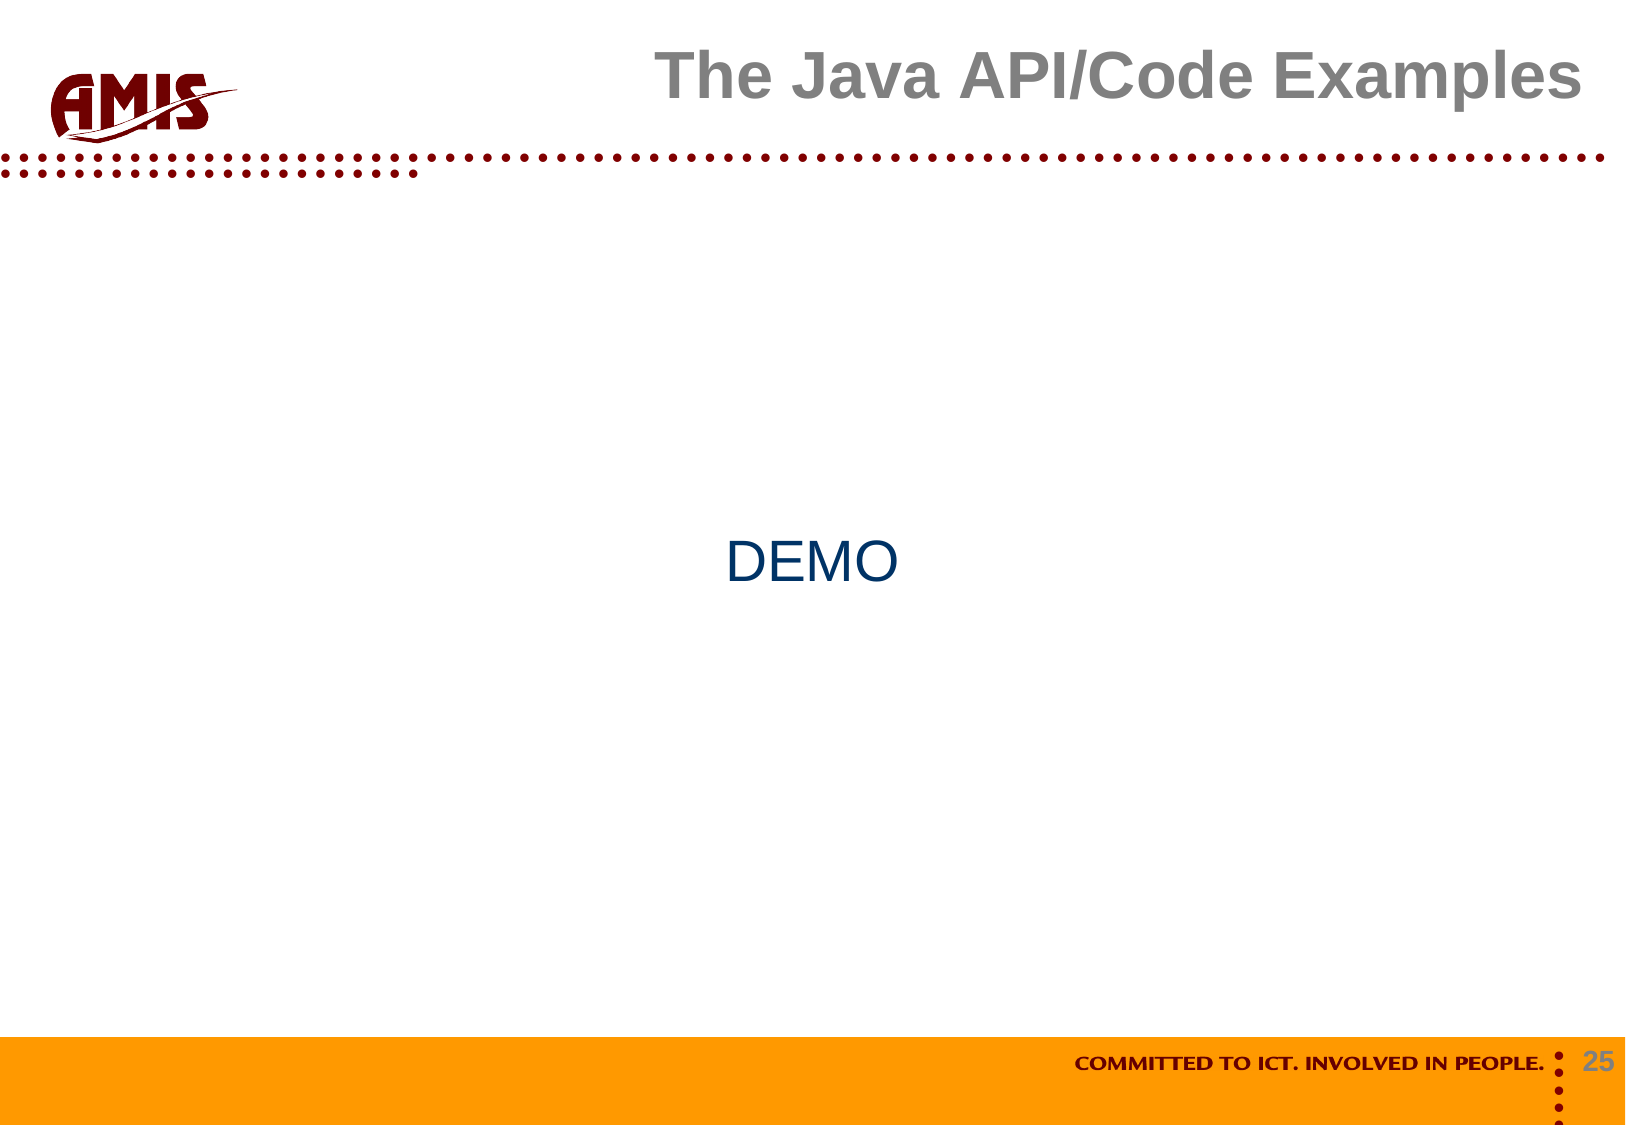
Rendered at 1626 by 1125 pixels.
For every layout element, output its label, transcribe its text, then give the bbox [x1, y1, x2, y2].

list DEMO [124, 210, 1500, 1061]
picture [50, 73, 238, 144]
title The Java API/Code Examples [262, 27, 1585, 123]
picture [1074, 1055, 1544, 1071]
